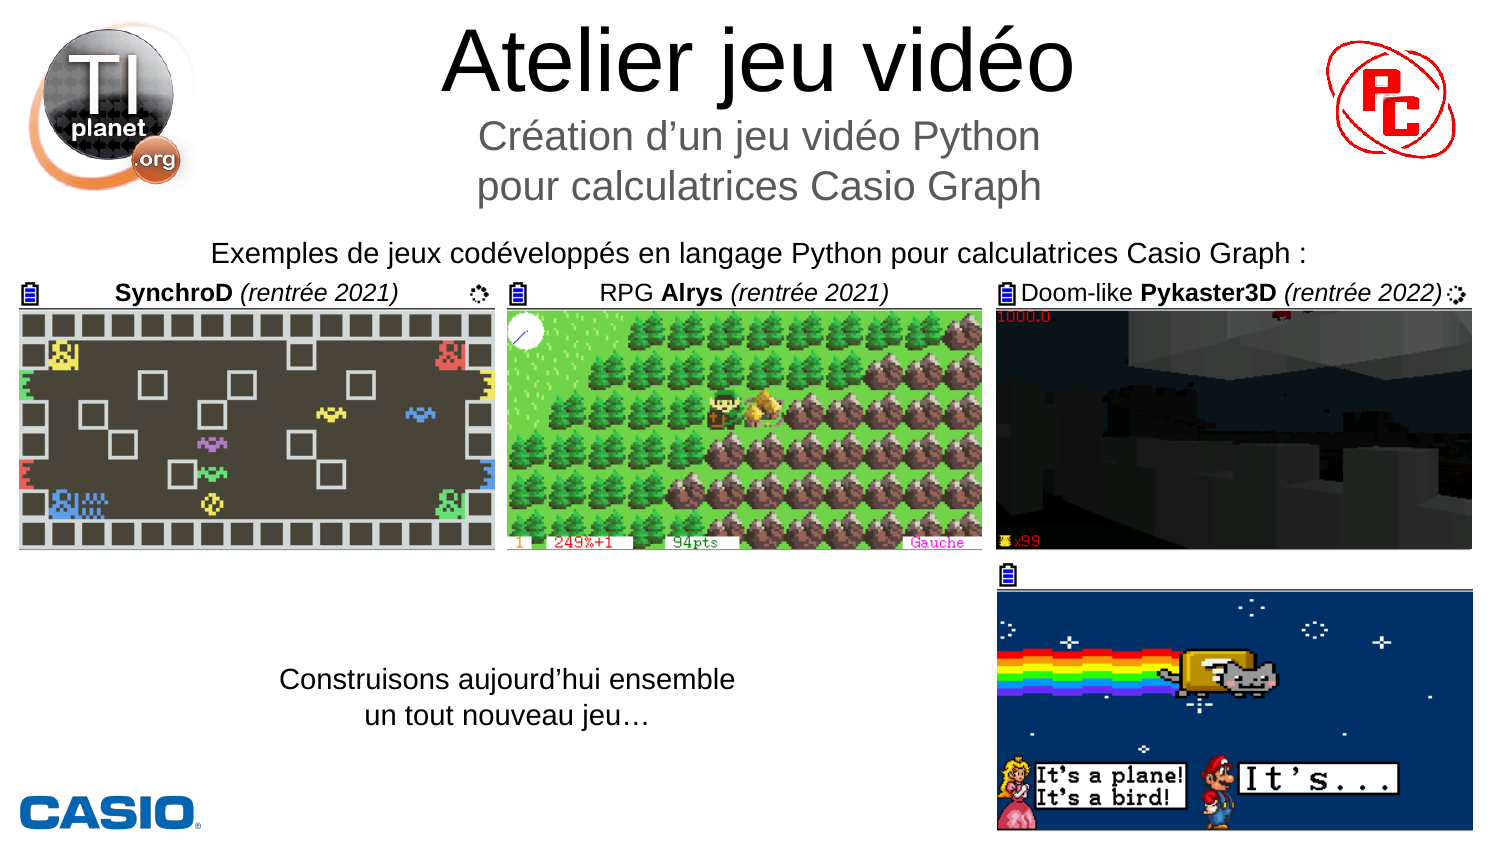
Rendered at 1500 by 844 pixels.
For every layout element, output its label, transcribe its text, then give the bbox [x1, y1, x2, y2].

picture [26, 21, 208, 200]
picture [507, 322, 982, 549]
subtitle Création d’un jeu vidéo Python pour calculatrices Casio Graph [207, 94, 1312, 219]
picture [997, 562, 1473, 830]
picture [19, 322, 495, 549]
picture [996, 285, 1472, 549]
text_box Doom-like Pykaster3D (rentrée 2022) [994, 261, 1470, 322]
picture [1311, 21, 1473, 183]
text_box RPG Alrys (rentrée 2021) [507, 261, 982, 322]
text_box SynchroD (rentrée 2021) [19, 261, 495, 322]
text_box Exemples de jeux codéveloppés en langage Python pour calculatrices Casio Graph : [20, 219, 1499, 285]
picture [19, 795, 202, 830]
text_box Construisons aujourd’hui ensemble un tout nouveau jeu… [20, 562, 995, 830]
title Atelier jeu vidéo [208, 22, 1311, 94]
